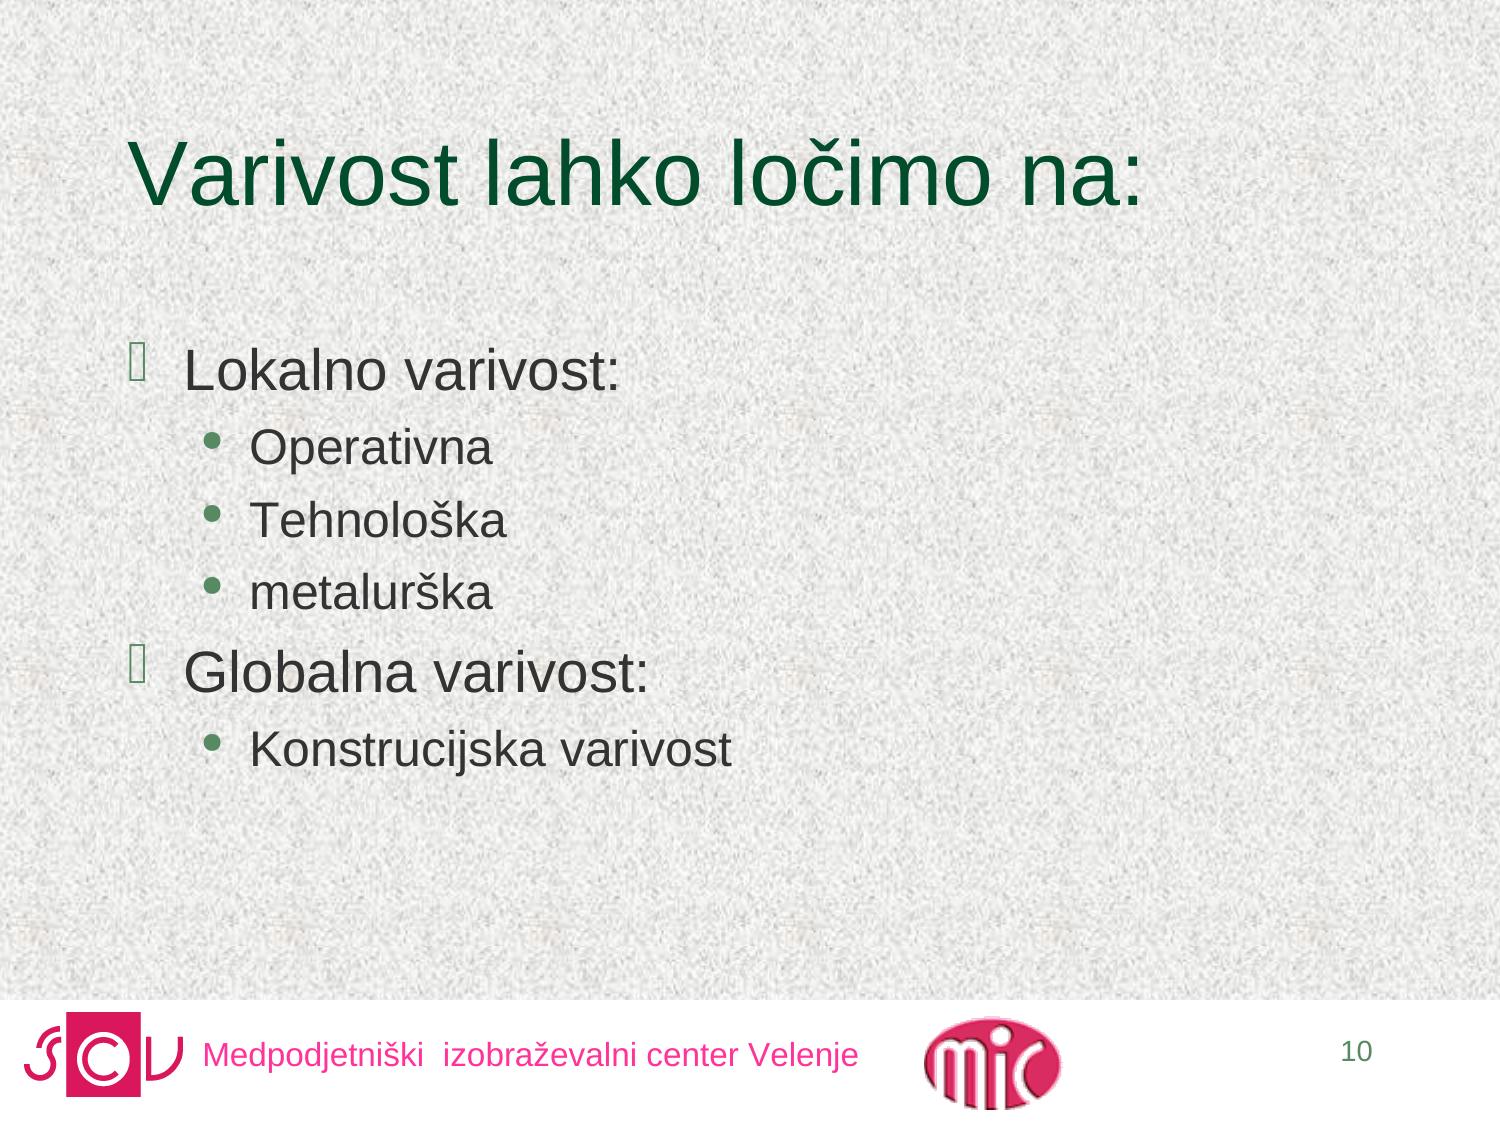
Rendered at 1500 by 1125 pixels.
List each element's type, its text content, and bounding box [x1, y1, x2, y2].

picture [924, 1012, 1063, 1110]
picture [0, 0, 1500, 999]
list Lokalno varivost: Operativna Tehnološka metalurška Globalna varivost: Konstrucijska varivost [112, 324, 1388, 1001]
text_box <number> [1074, 1025, 1388, 1101]
title Varivost lahko ločimo na: [112, 74, 1388, 263]
picture [24, 1012, 183, 1097]
